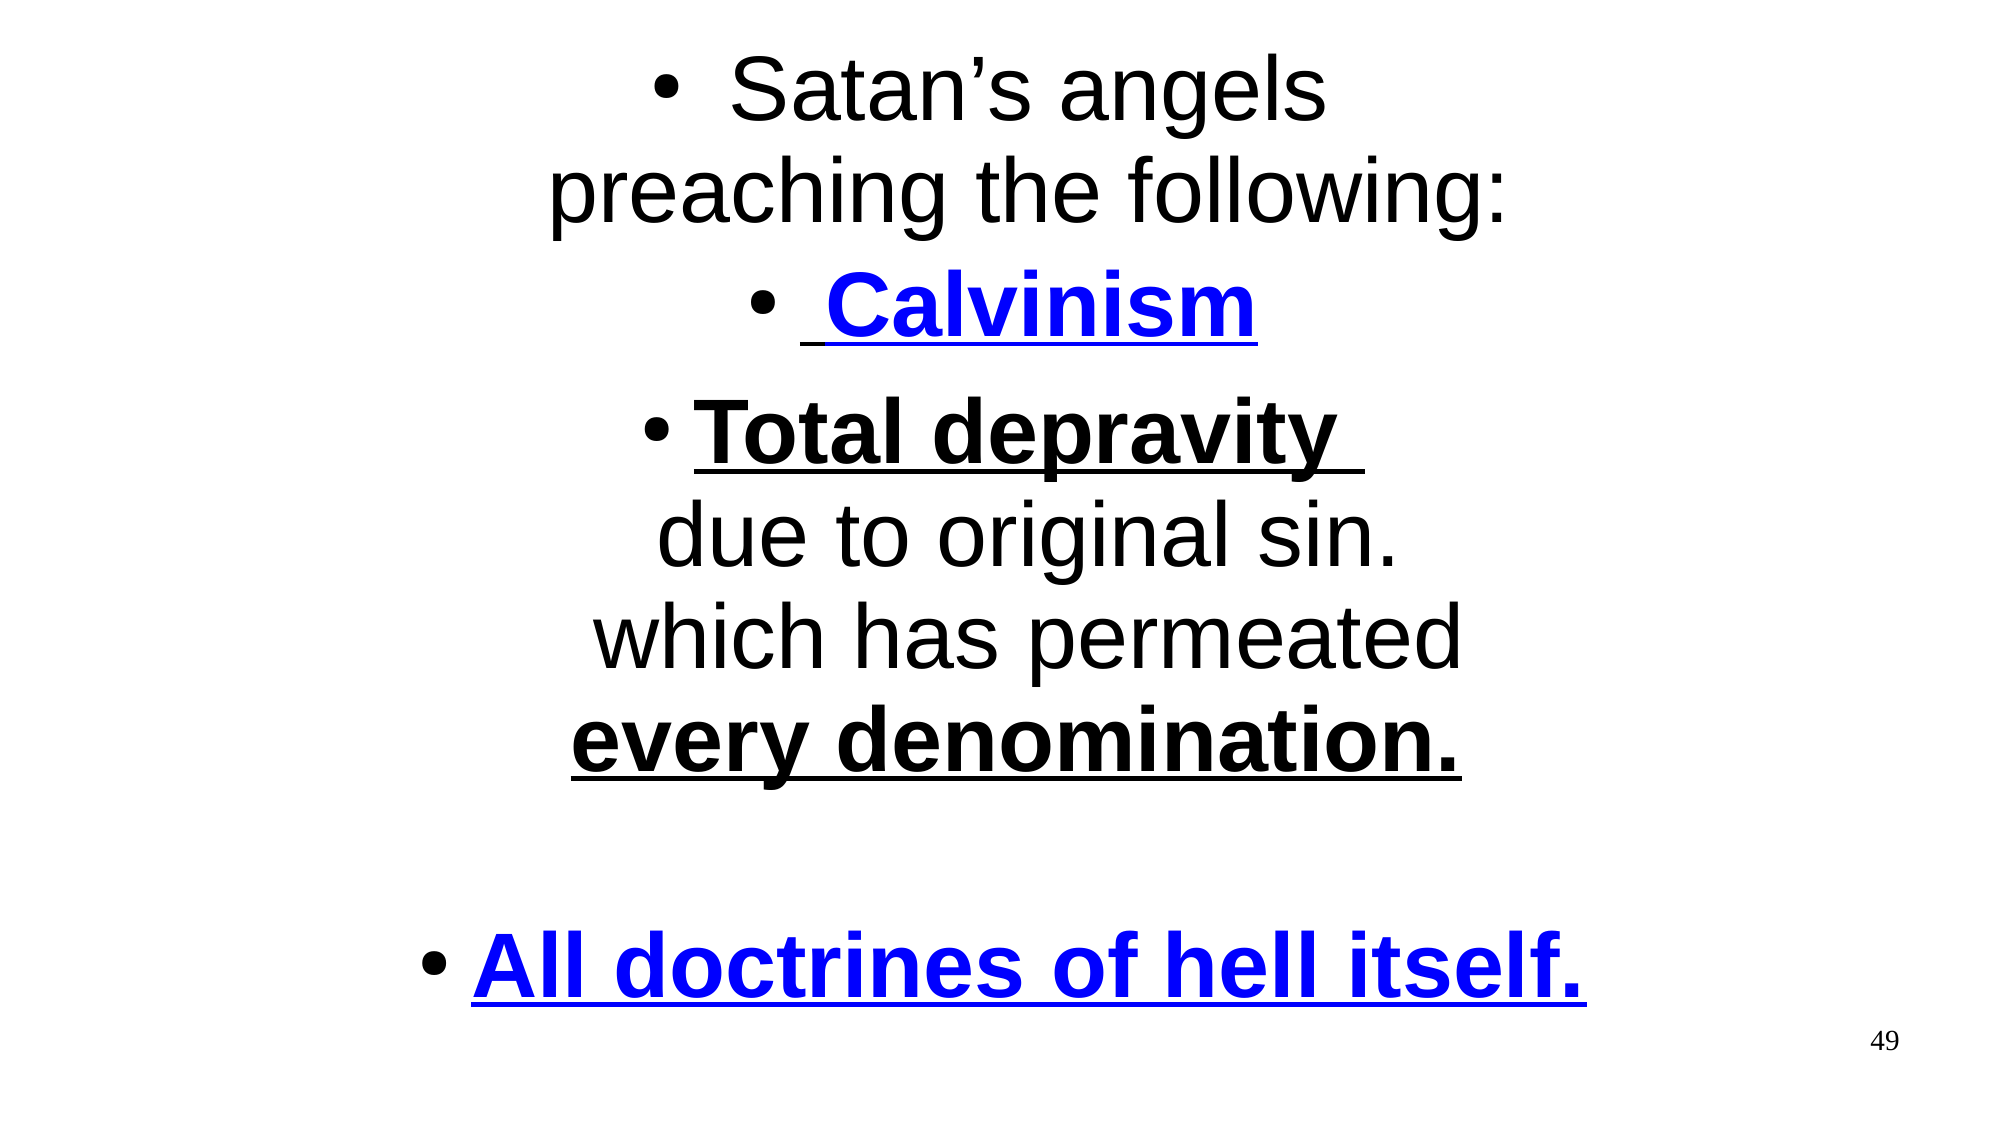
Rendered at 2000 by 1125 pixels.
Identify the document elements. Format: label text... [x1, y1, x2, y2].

list Satan’s angels preaching the following: Calvinism Total depravity due to original sin. which has permeated every denomination. All doctrines of hell itself. [37, 37, 1951, 1088]
